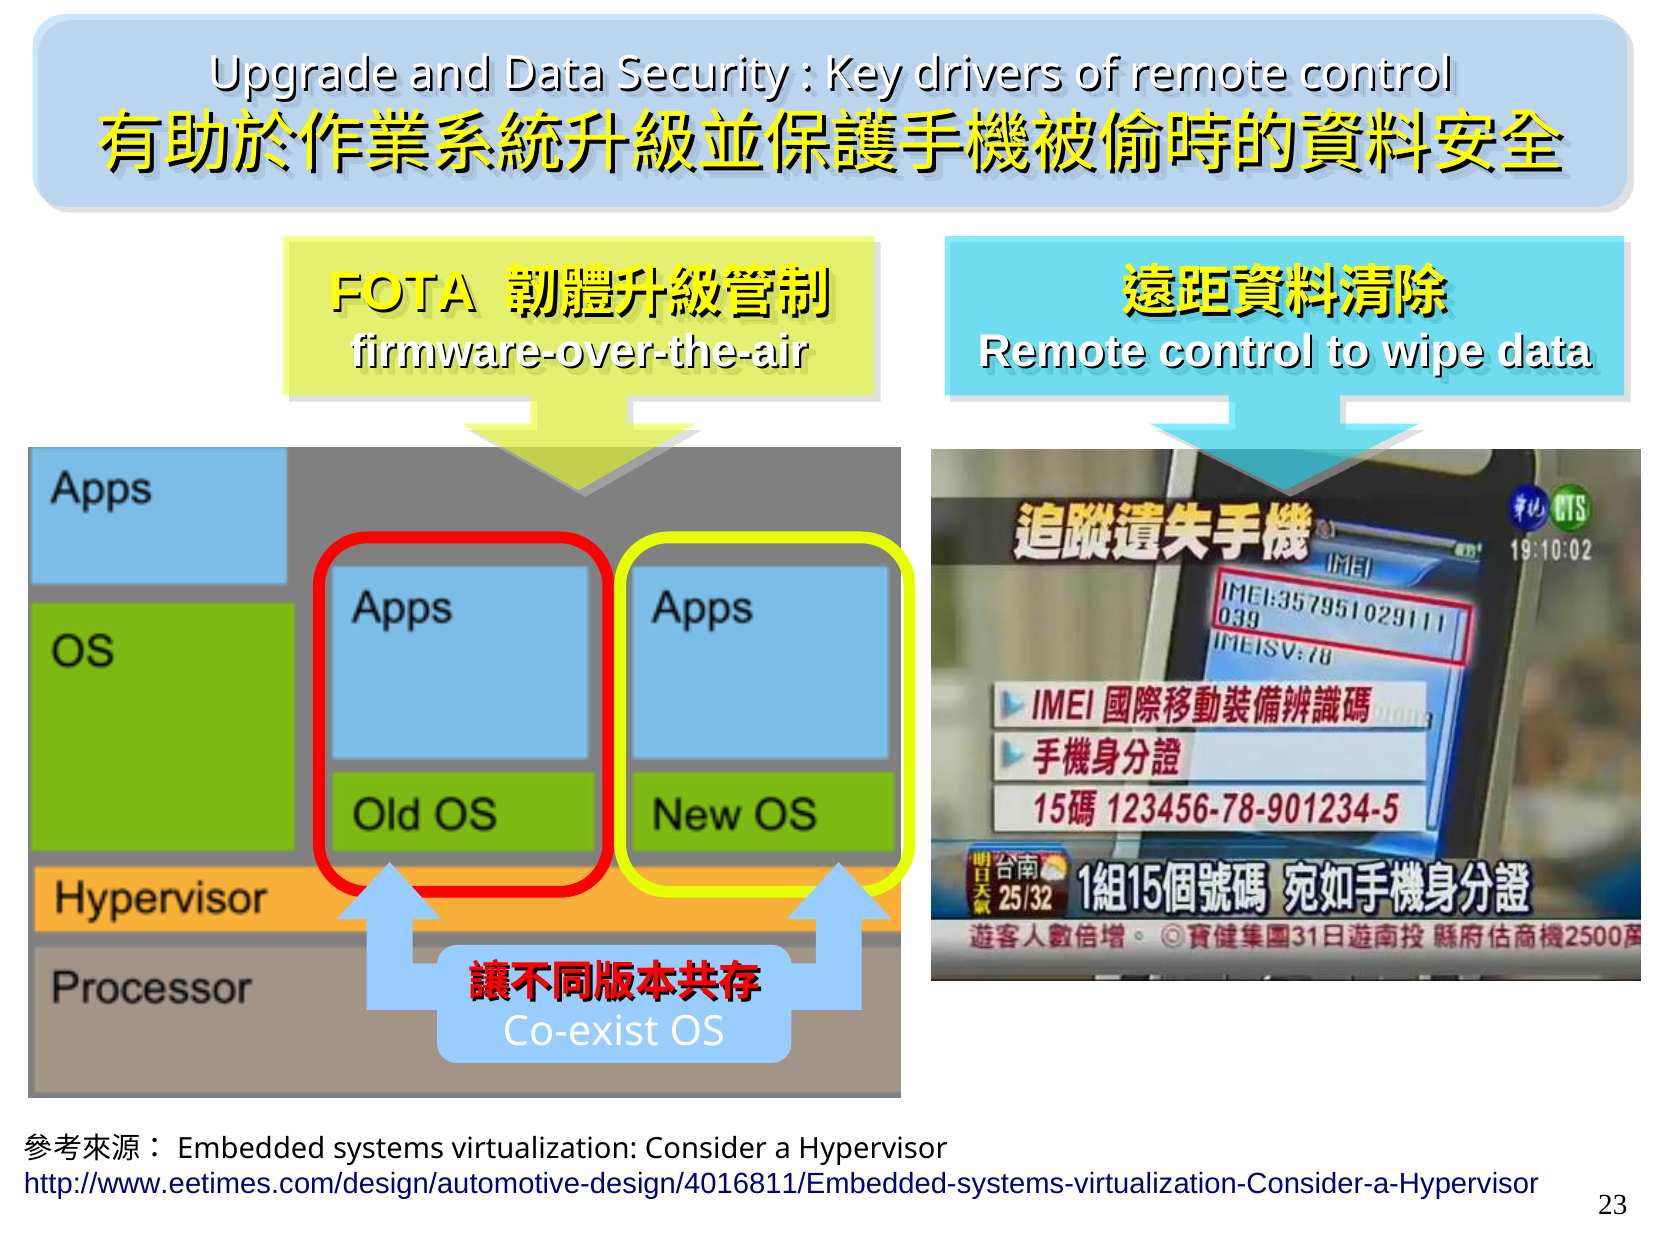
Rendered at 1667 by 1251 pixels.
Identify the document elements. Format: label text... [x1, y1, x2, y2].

picture [325, 544, 602, 885]
picture [28, 447, 901, 1098]
text_box [336, 862, 442, 1010]
text_box FOTA 韌體升級管制 firmware-over-the-air [283, 236, 875, 491]
text_box 遠距資料清除 Remote control to wipe data [944, 236, 1625, 491]
picture [413, 853, 815, 963]
text_box Upgrade and Data Security : Key drivers of remote control 有助於作業系統升級並保護手機被偷時的資料安全 [32, 14, 1628, 207]
text_box 讓不同版本共存 Co-exist OS [437, 944, 792, 1064]
picture [626, 544, 901, 885]
text_box [786, 862, 892, 1010]
text_box 參考來源：Embedded systems virtualization: Consider a Hypervisor http://www.eetimes.com/design/automotive-design/4016811/Embedded-systems-virtualization-Consider-a-Hypervisor [9, 1122, 1667, 1214]
picture [931, 449, 1641, 981]
